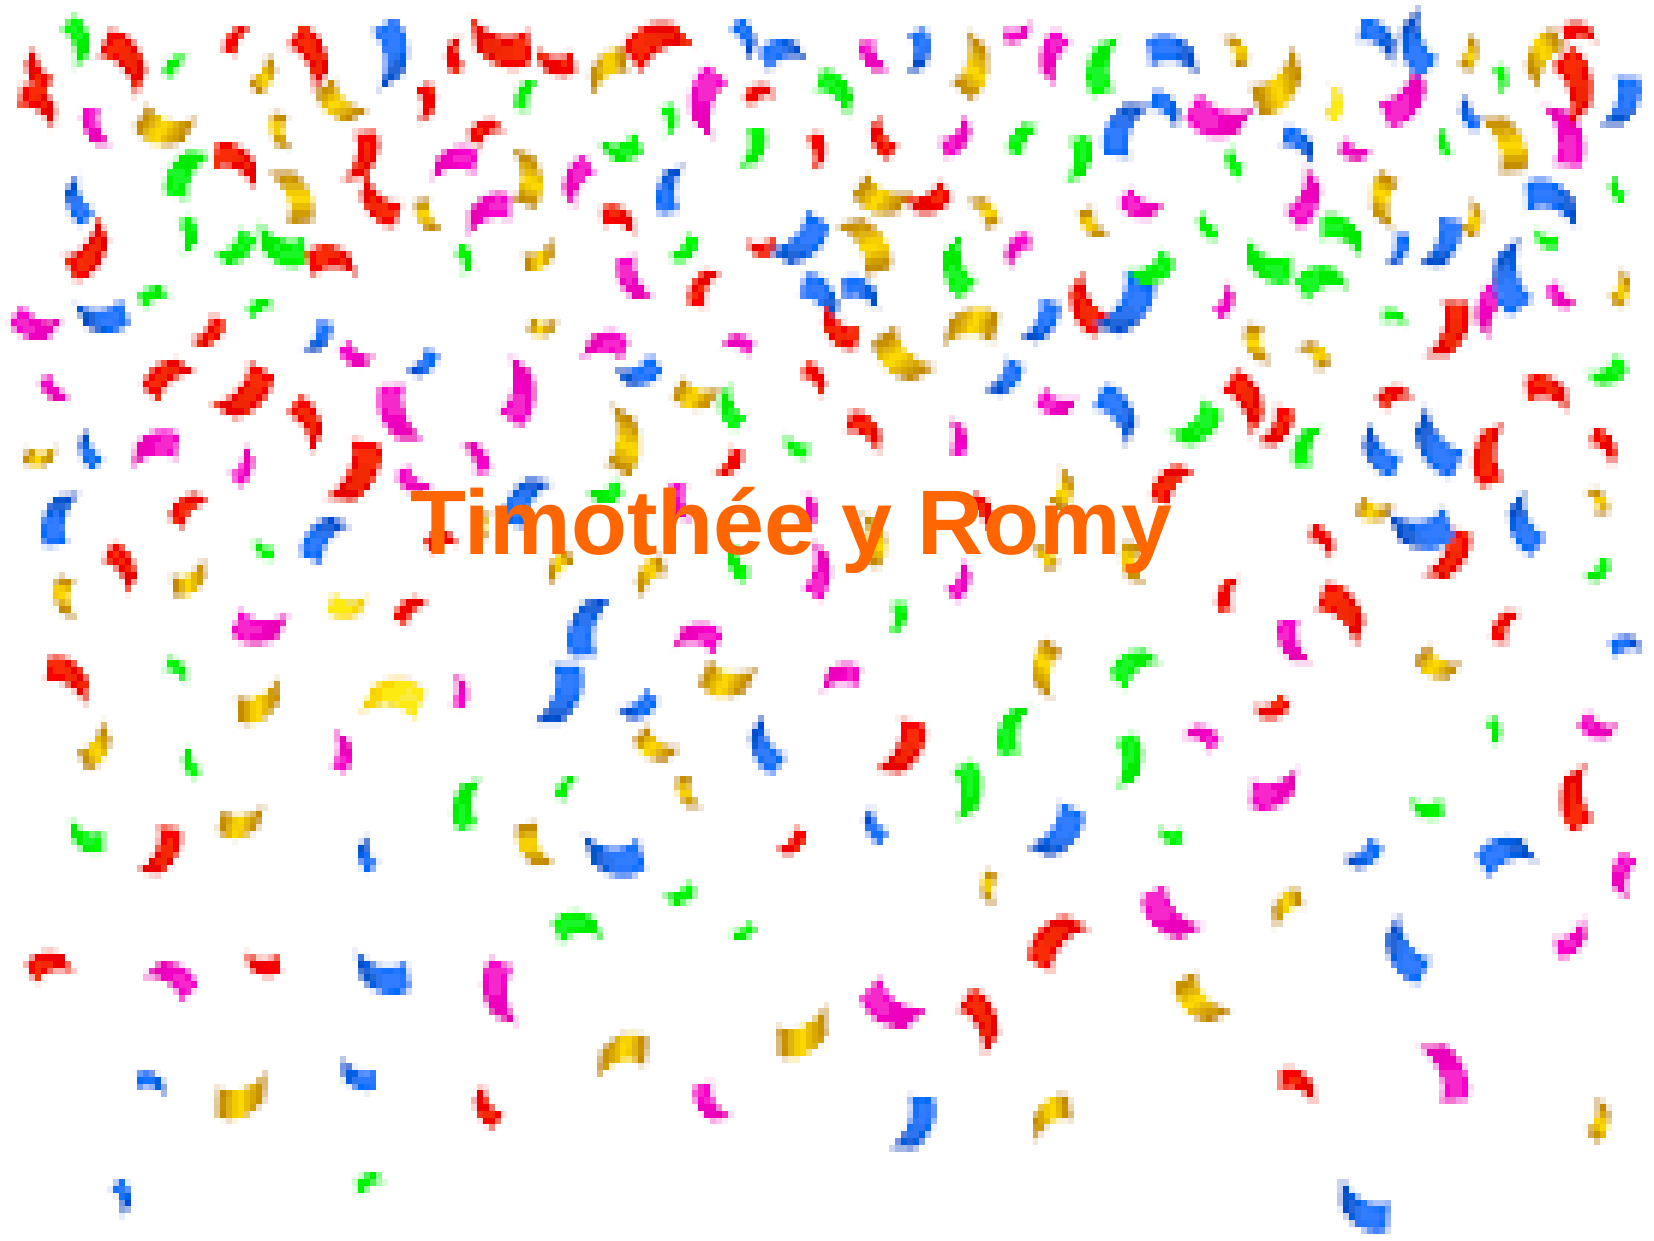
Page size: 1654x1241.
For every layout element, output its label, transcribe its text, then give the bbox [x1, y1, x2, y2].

picture [0, 0, 1654, 1241]
title Timothée y Romy [47, 418, 1536, 626]
